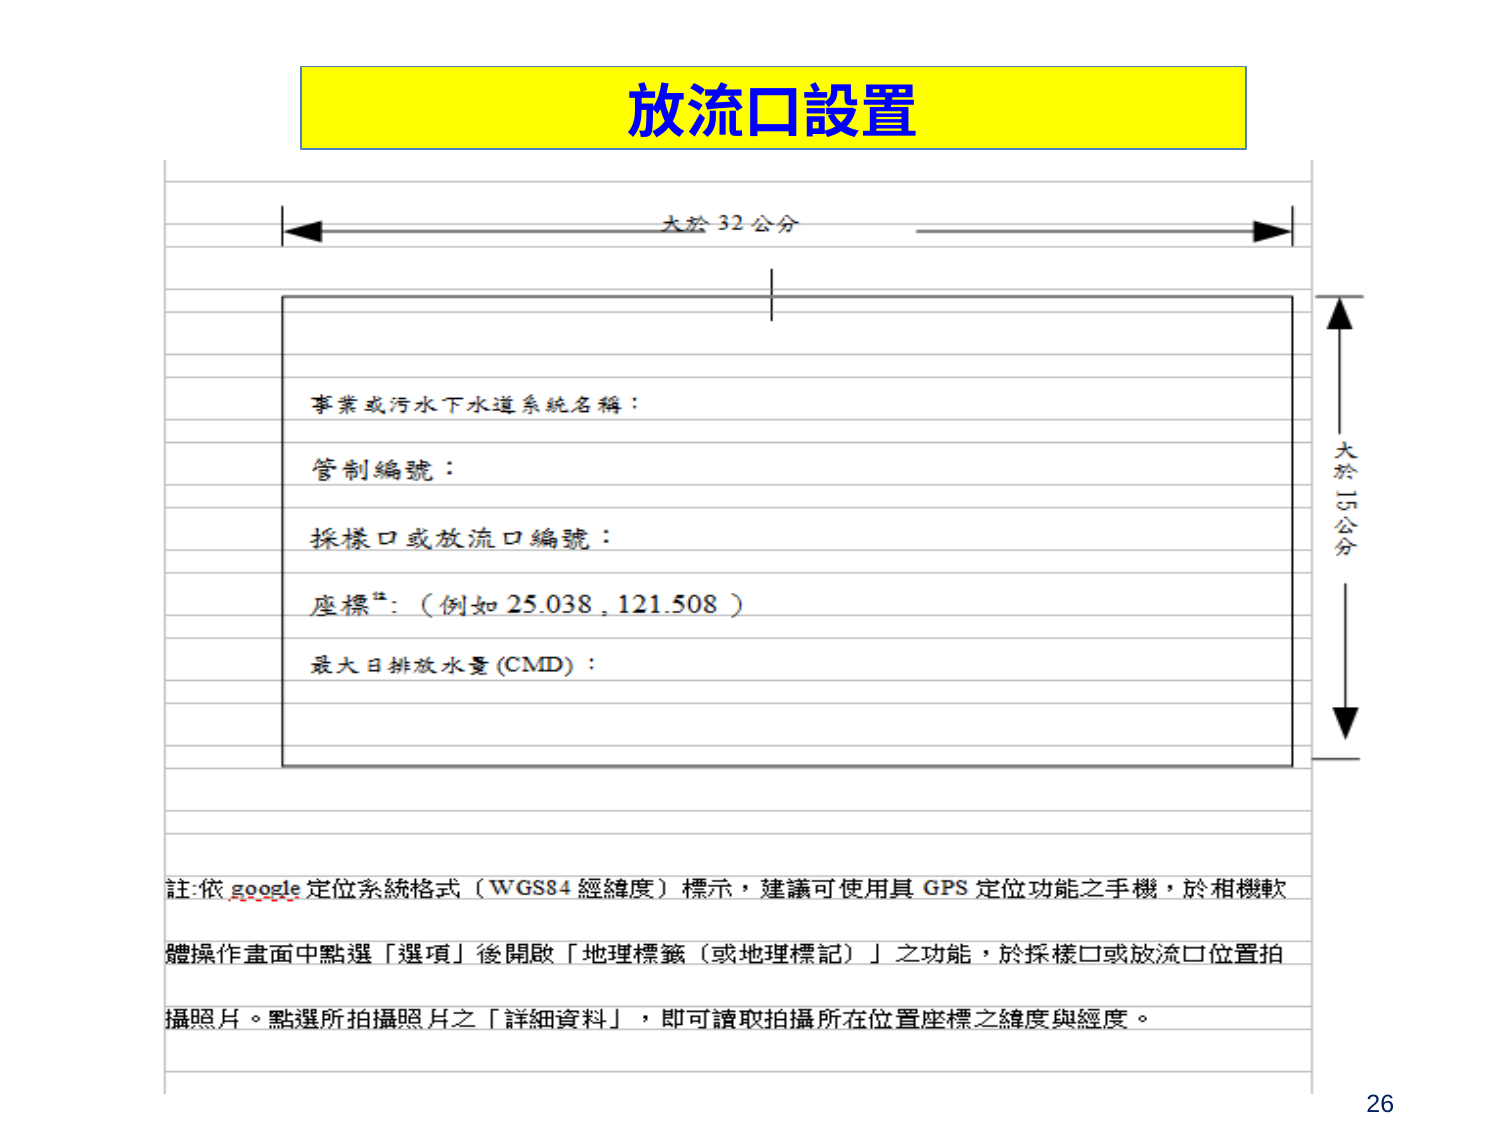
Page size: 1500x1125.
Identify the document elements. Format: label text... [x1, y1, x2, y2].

text_box 放流口設置 [301, 66, 1247, 150]
picture [135, 160, 1426, 1095]
text_box 26 [1351, 1080, 1500, 1125]
text_box [75, 8, 1426, 138]
